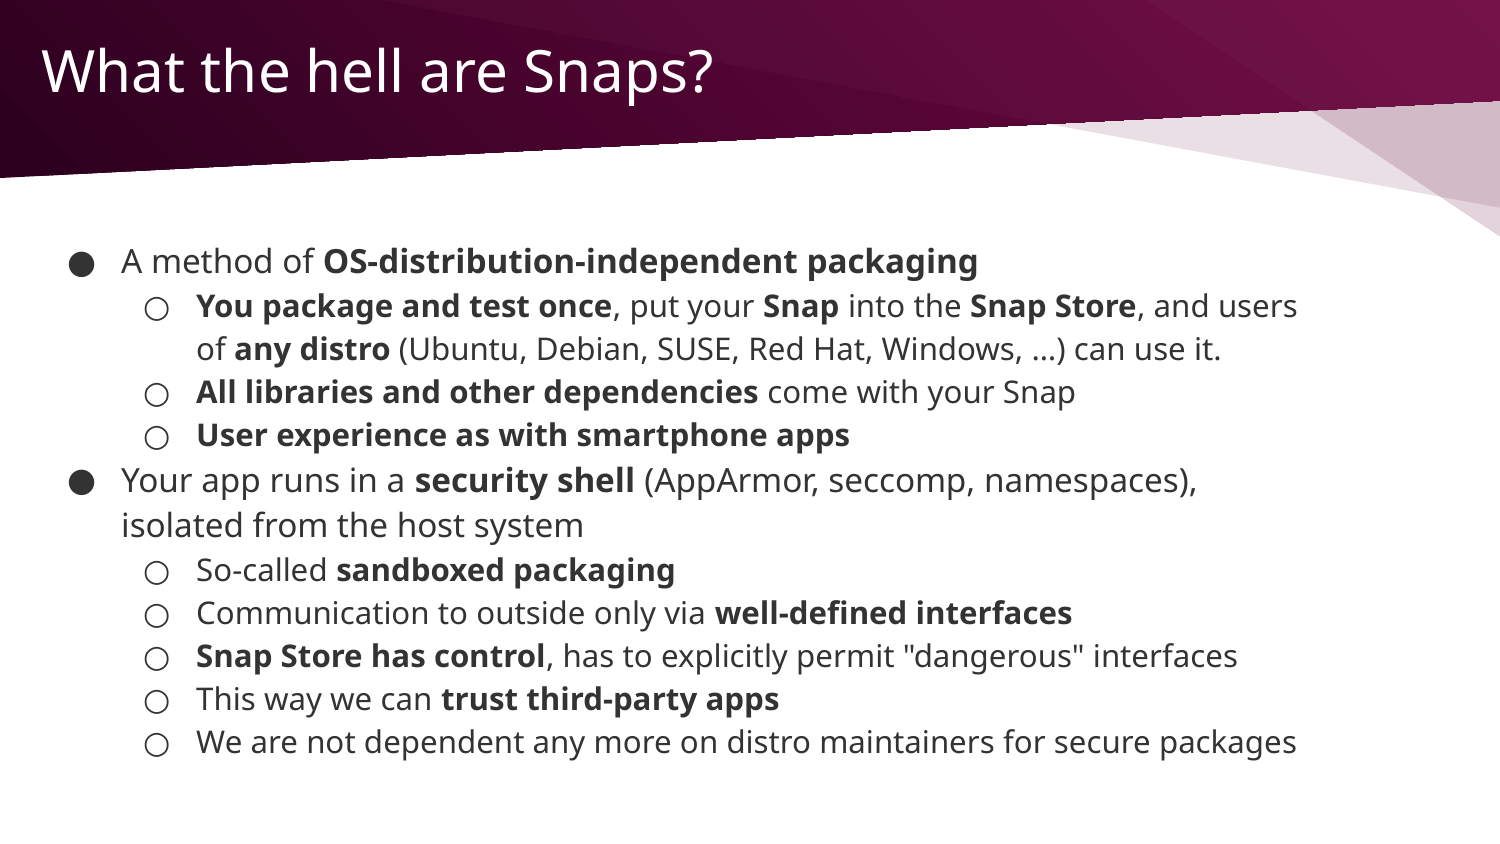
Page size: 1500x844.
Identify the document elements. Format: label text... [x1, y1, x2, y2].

list A method of OS-distribution-independent packaging You package and test once, put your Snap into the Snap Store, and users of any distro (Ubuntu, Debian, SUSE, Red Hat, Windows, …) can use it. All libraries and other dependencies come with your Snap User experience as with smartphone apps Your app runs in a security shell (AppArmor, seccomp, namespaces), isolated from the host system So-called sandboxed packaging Communication to outside only via well-defined interfaces Snap Store has control, has to explicitly permit "dangerous" interfaces This way we can trust third-party apps We are not dependent any more on distro maintainers for secure packages [35, 229, 1324, 789]
title What the hell are Snaps? [41, 5, 1336, 134]
